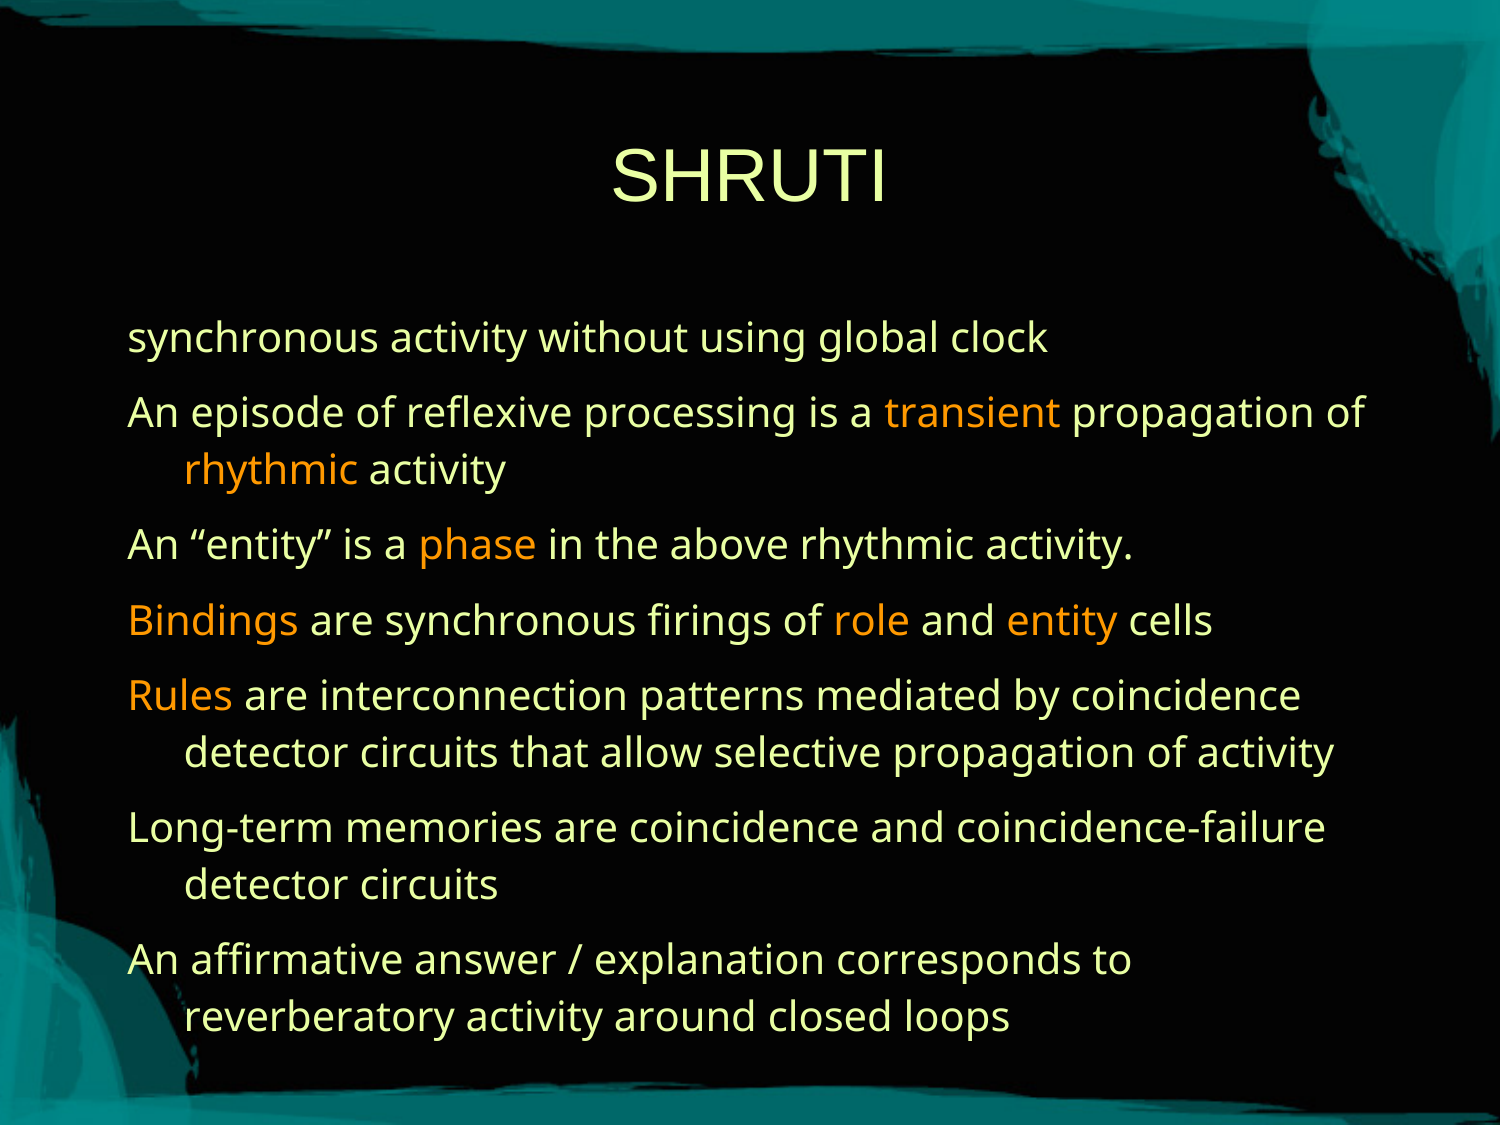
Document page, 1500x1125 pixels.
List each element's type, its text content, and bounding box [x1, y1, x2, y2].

title SHRUTI [112, 87, 1388, 263]
picture [0, 0, 1500, 1125]
list synchronous activity without using global clock An episode of reflexive processing is a transient propagation of rhythmic activity An “entity” is a phase in the above rhythmic activity. Bindings are synchronous firings of role and entity cells Rules are interconnection patterns mediated by coincidence detector circuits that allow selective propagation of activity Long-term memories are coincidence and coincidence-failure detector circuits An affirmative answer / explanation corresponds to reverberatory activity around closed loops [112, 299, 1388, 1013]
